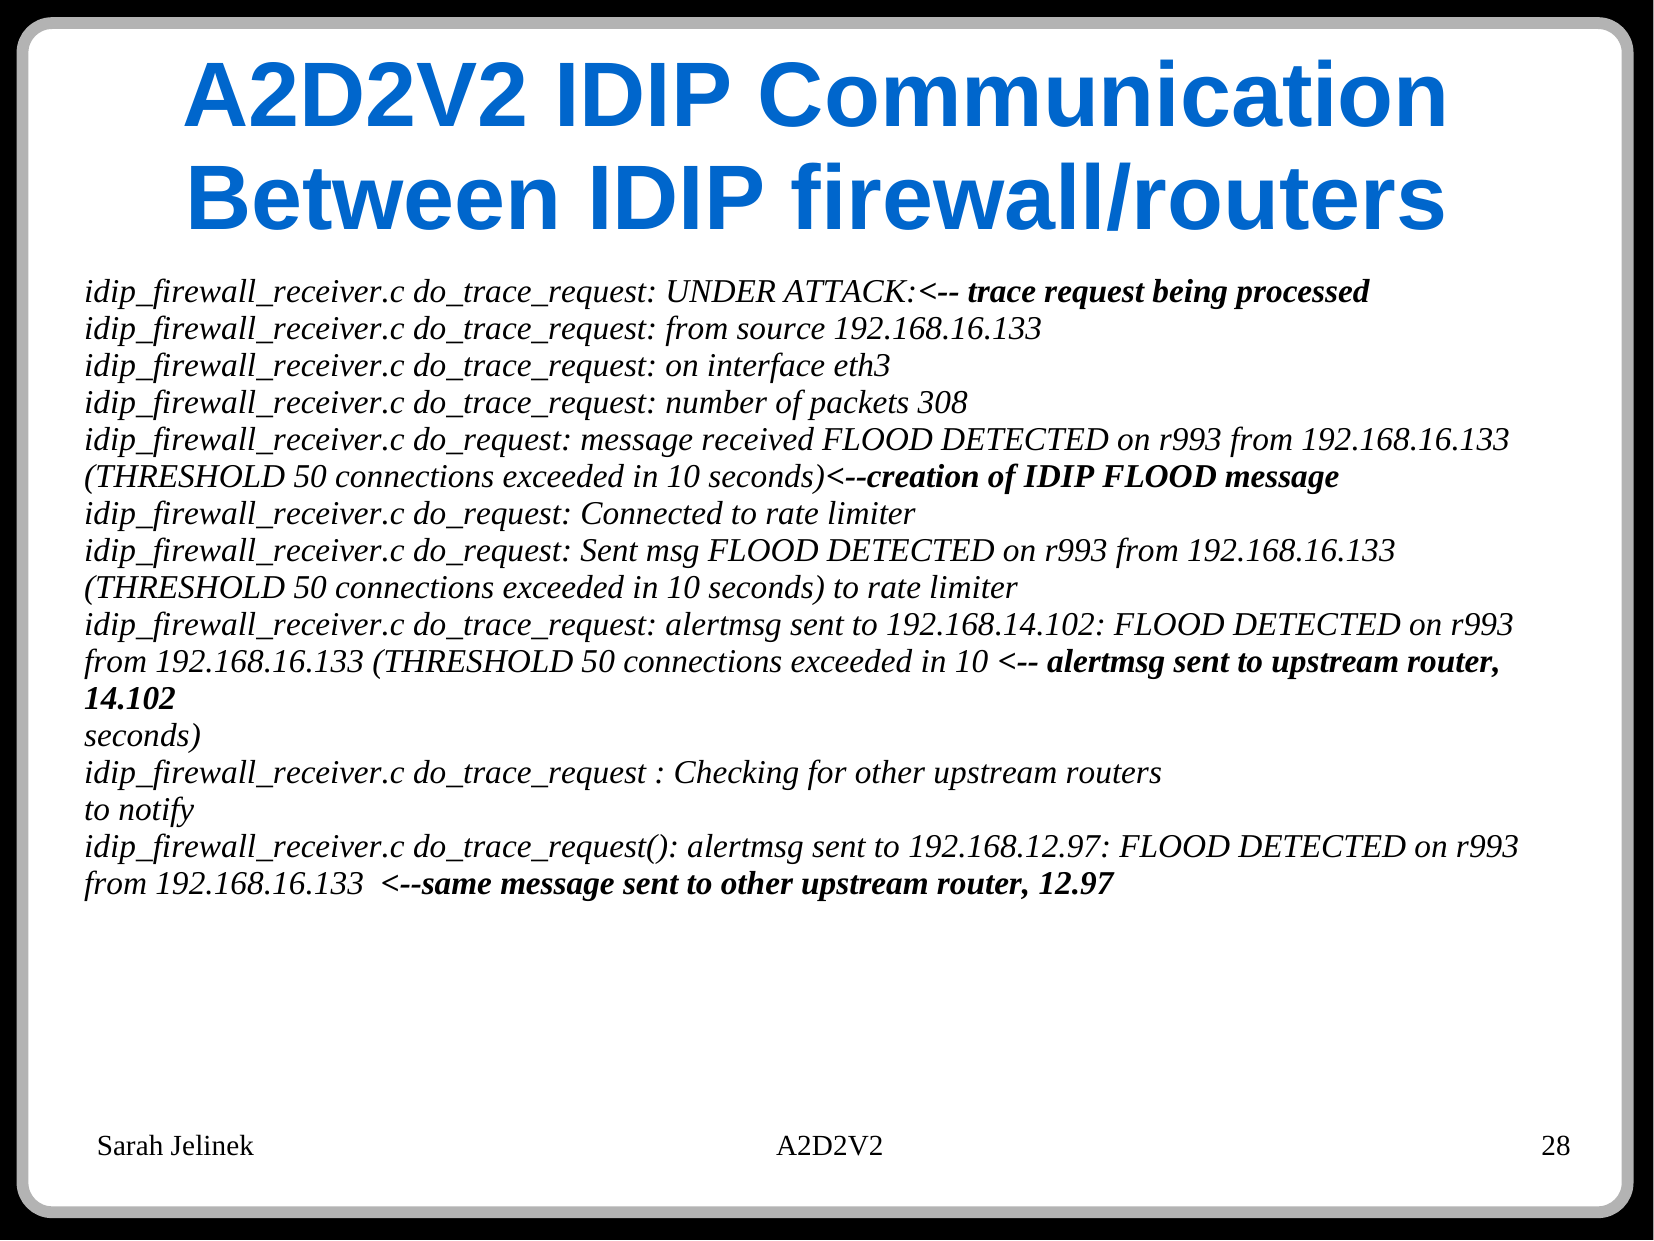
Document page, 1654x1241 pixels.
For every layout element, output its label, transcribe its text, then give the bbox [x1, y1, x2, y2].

title A2D2V2 IDIP Communication Between IDIP firewall/routers [91, 40, 1543, 253]
text_box idip_firewall_receiver.c do_trace_request: UNDER ATTACK:<-- trace request being processed idip_firewall_receiver.c do_trace_request: from source 192.168.16.133 idip_firewall_receiver.c do_trace_request: on interface eth3 idip_firewall_receiver.c do_trace_request: number of packets 308 idip_firewall_receiver.c do_request: message received FLOOD DETECTED on r993 from 192.168.16.133 (THRESHOLD 50 connections exceeded in 10 seconds)<--creation of IDIP FLOOD message idip_firewall_receiver.c do_request: Connected to rate limiter idip_firewall_receiver.c do_request: Sent msg FLOOD DETECTED on r993 from 192.168.16.133 (THRESHOLD 50 connections exceeded in 10 seconds) to rate limiter idip_firewall_receiver.c do_trace_request: alertmsg sent to 192.168.14.102: FLOOD DETECTED on r993 from 192.168.16.133 (THRESHOLD 50 connections exceeded in 10 <-- alertmsg sent to upstream router, 14.102 seconds) idip_firewall_receiver.c do_trace_request : Checking for other upstream routers to notify idip_firewall_receiver.c do_trace_request(): alertmsg sent to 192.168.12.97: FLOOD DETECTED on r993 from 192.168.16.133 <--same message sent to other upstream router, 12.97 [84, 272, 1567, 1178]
